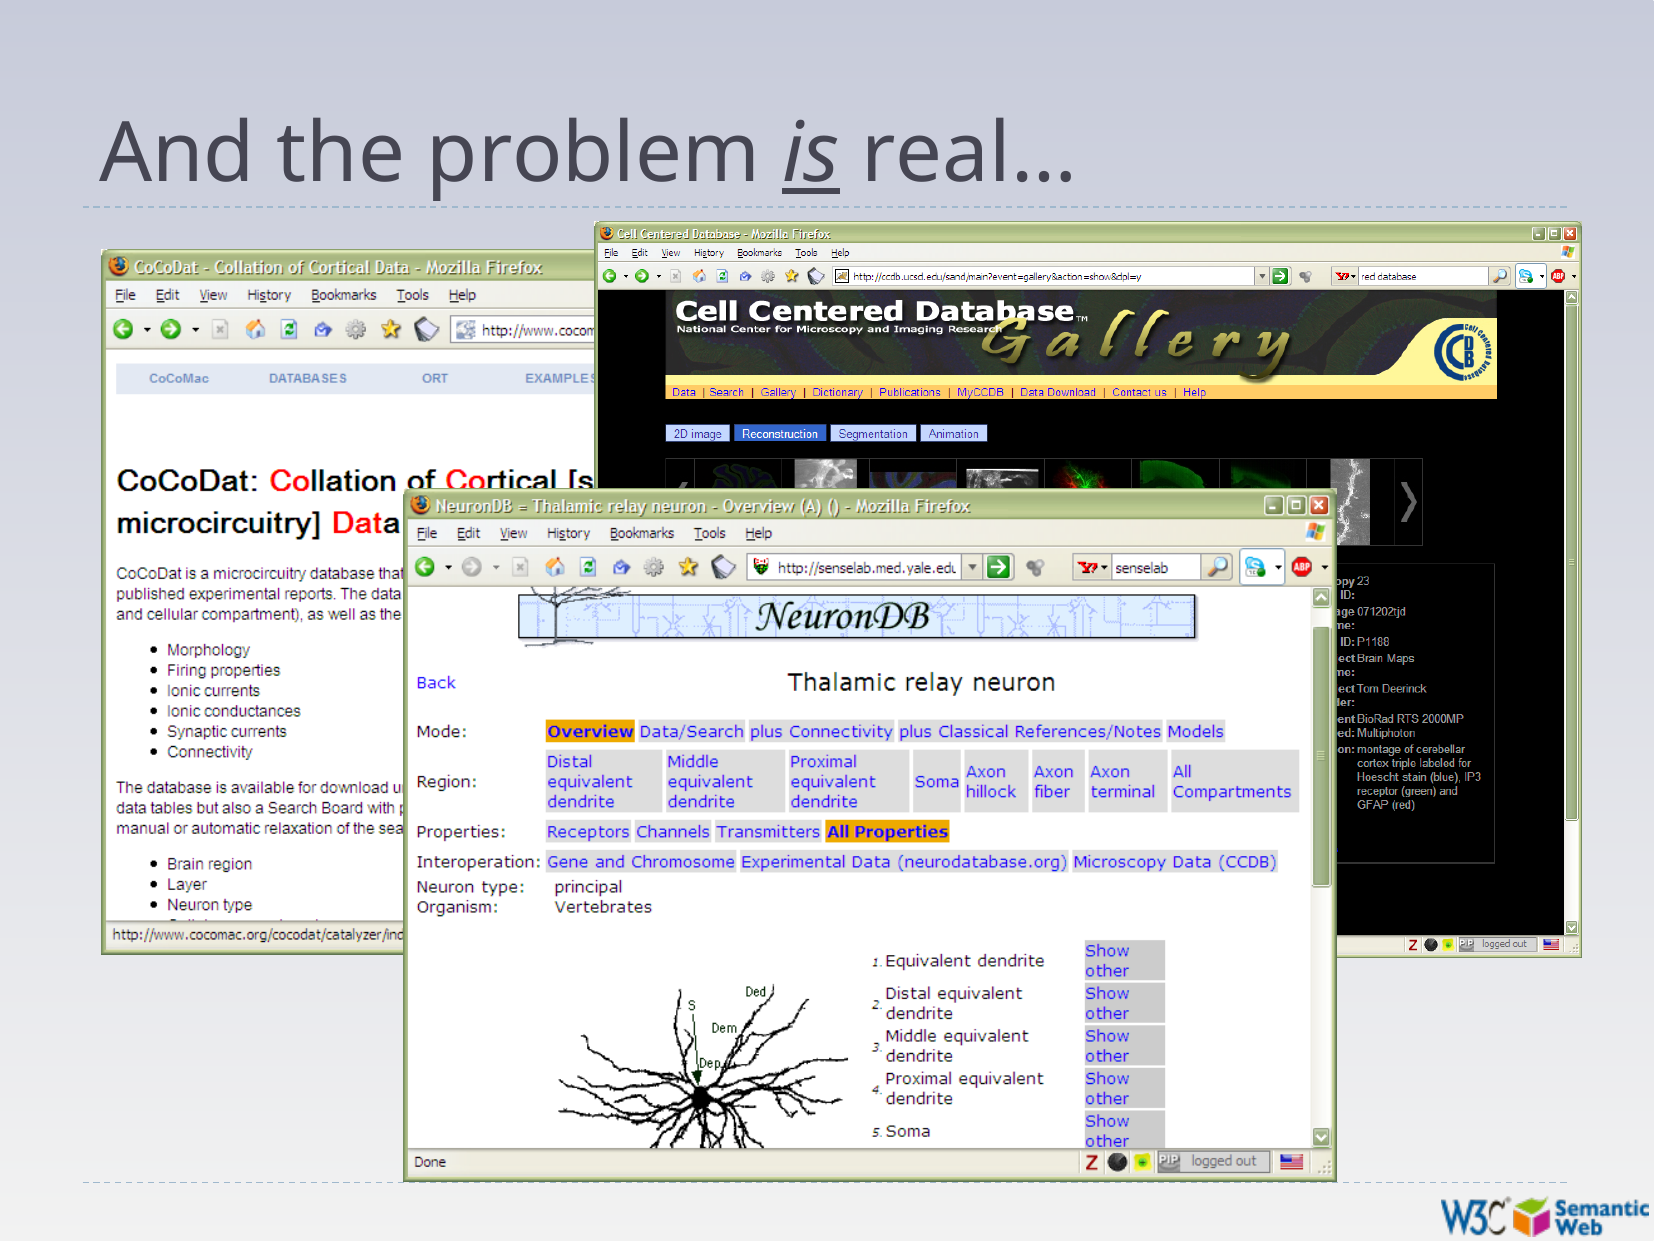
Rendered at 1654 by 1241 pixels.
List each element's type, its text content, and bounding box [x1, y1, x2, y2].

picture [1441, 1195, 1649, 1237]
title And the problem is real… [82, 41, 1572, 207]
picture [101, 221, 1582, 1182]
